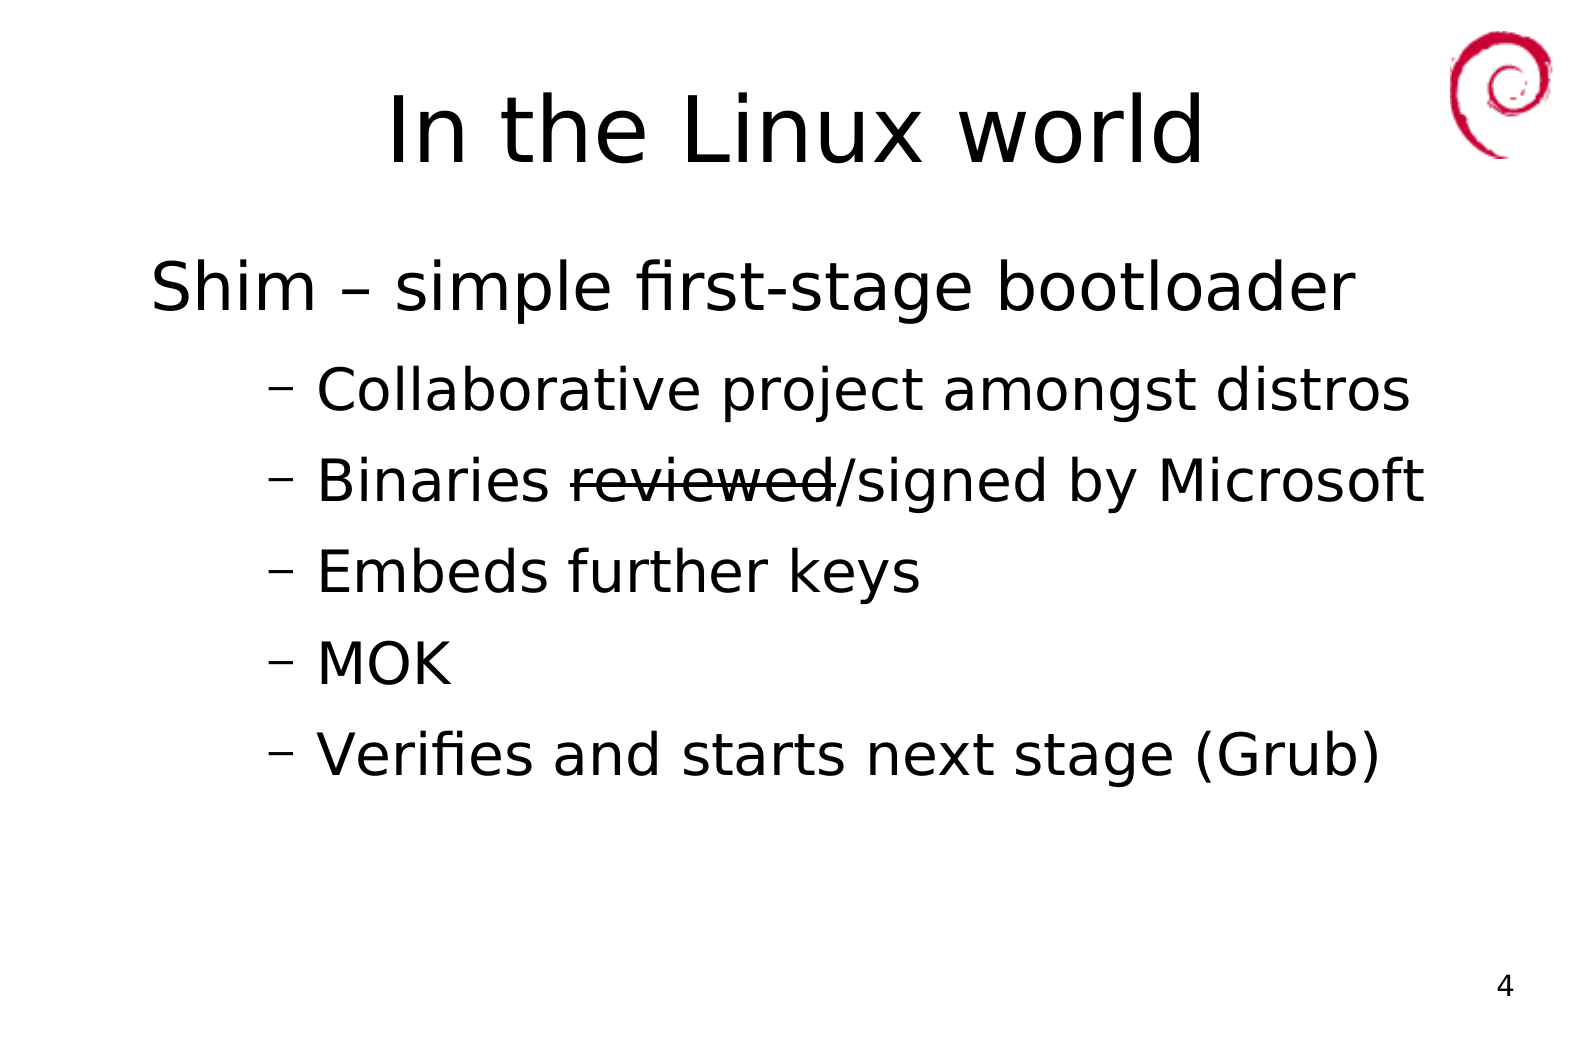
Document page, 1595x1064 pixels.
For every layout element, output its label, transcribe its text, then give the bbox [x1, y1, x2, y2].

list Shim – simple first-stage bootloader Collaborative project amongst distros Binaries reviewed/signed by Microsoft Embeds further keys MOK Verifies and starts next stage (Grub) [79, 248, 1515, 951]
title In the Linux world [79, 42, 1515, 220]
picture [1450, 31, 1555, 159]
